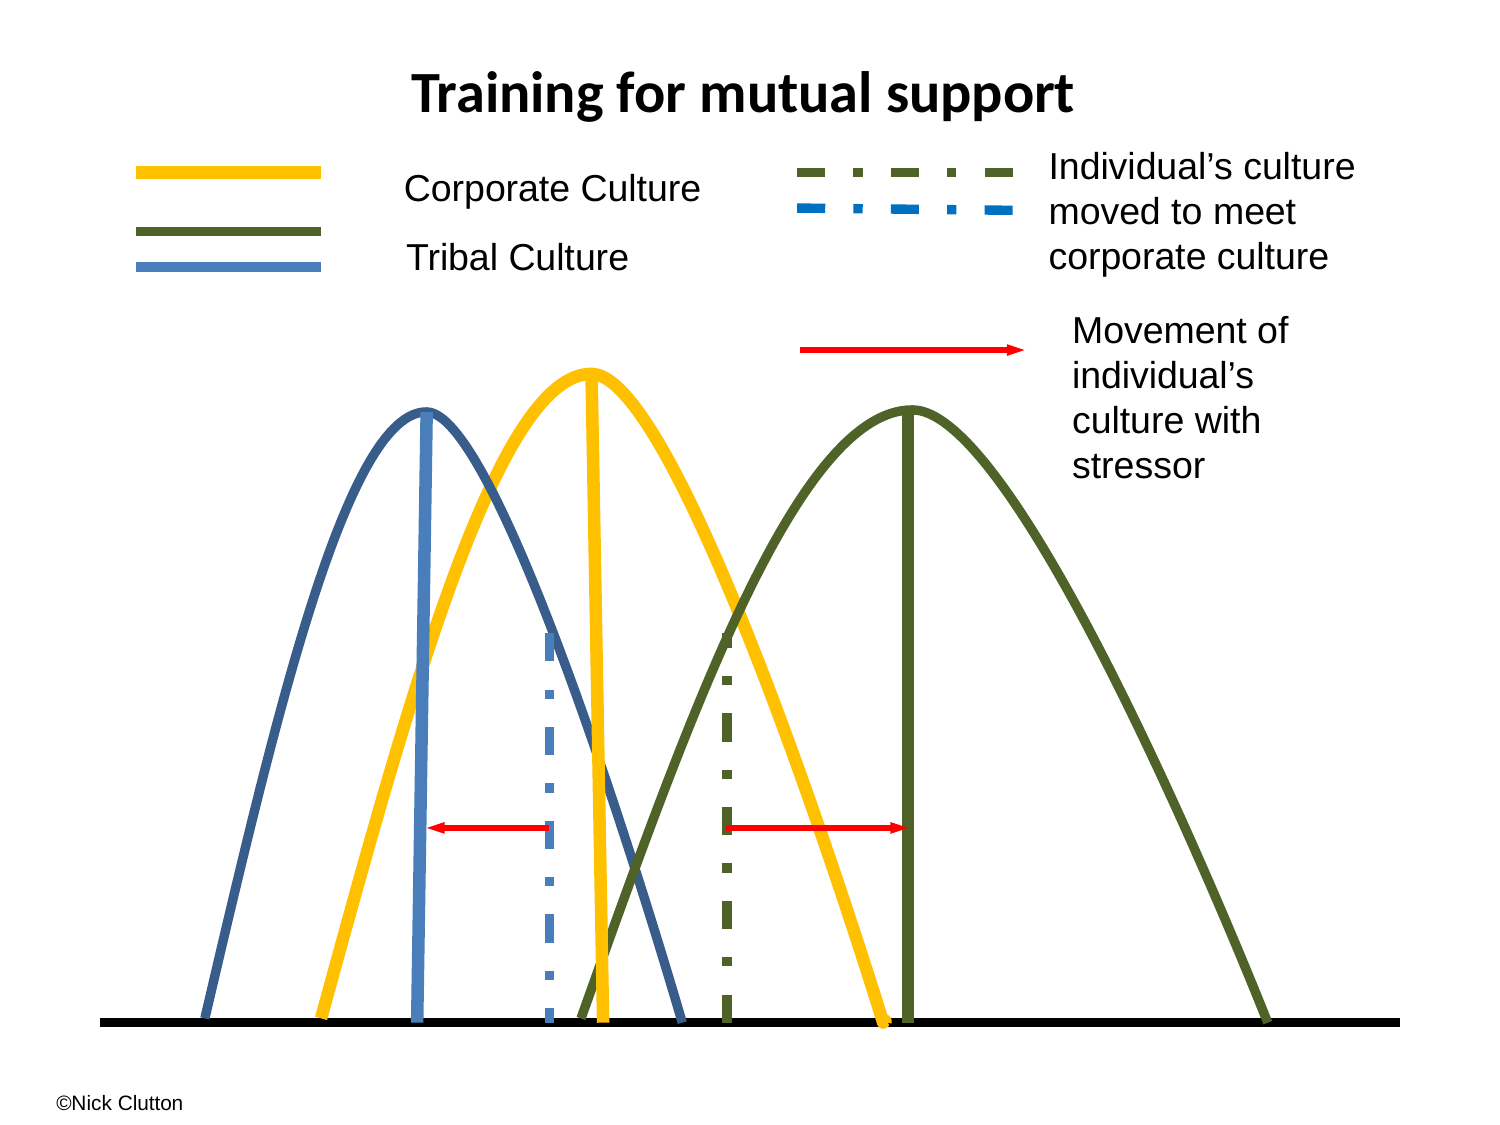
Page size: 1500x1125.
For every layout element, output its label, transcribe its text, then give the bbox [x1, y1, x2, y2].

title Training for mutual support [75, 45, 1426, 133]
text_box Tribal Culture [391, 225, 685, 287]
text_box Individual’s culture moved to meet corporate culture [1033, 134, 1400, 287]
text_box ©Nick Clutton [41, 1082, 201, 1123]
text_box Movement of individual’s culture with stressor [1057, 298, 1377, 450]
text_box Corporate Culture [389, 155, 720, 240]
